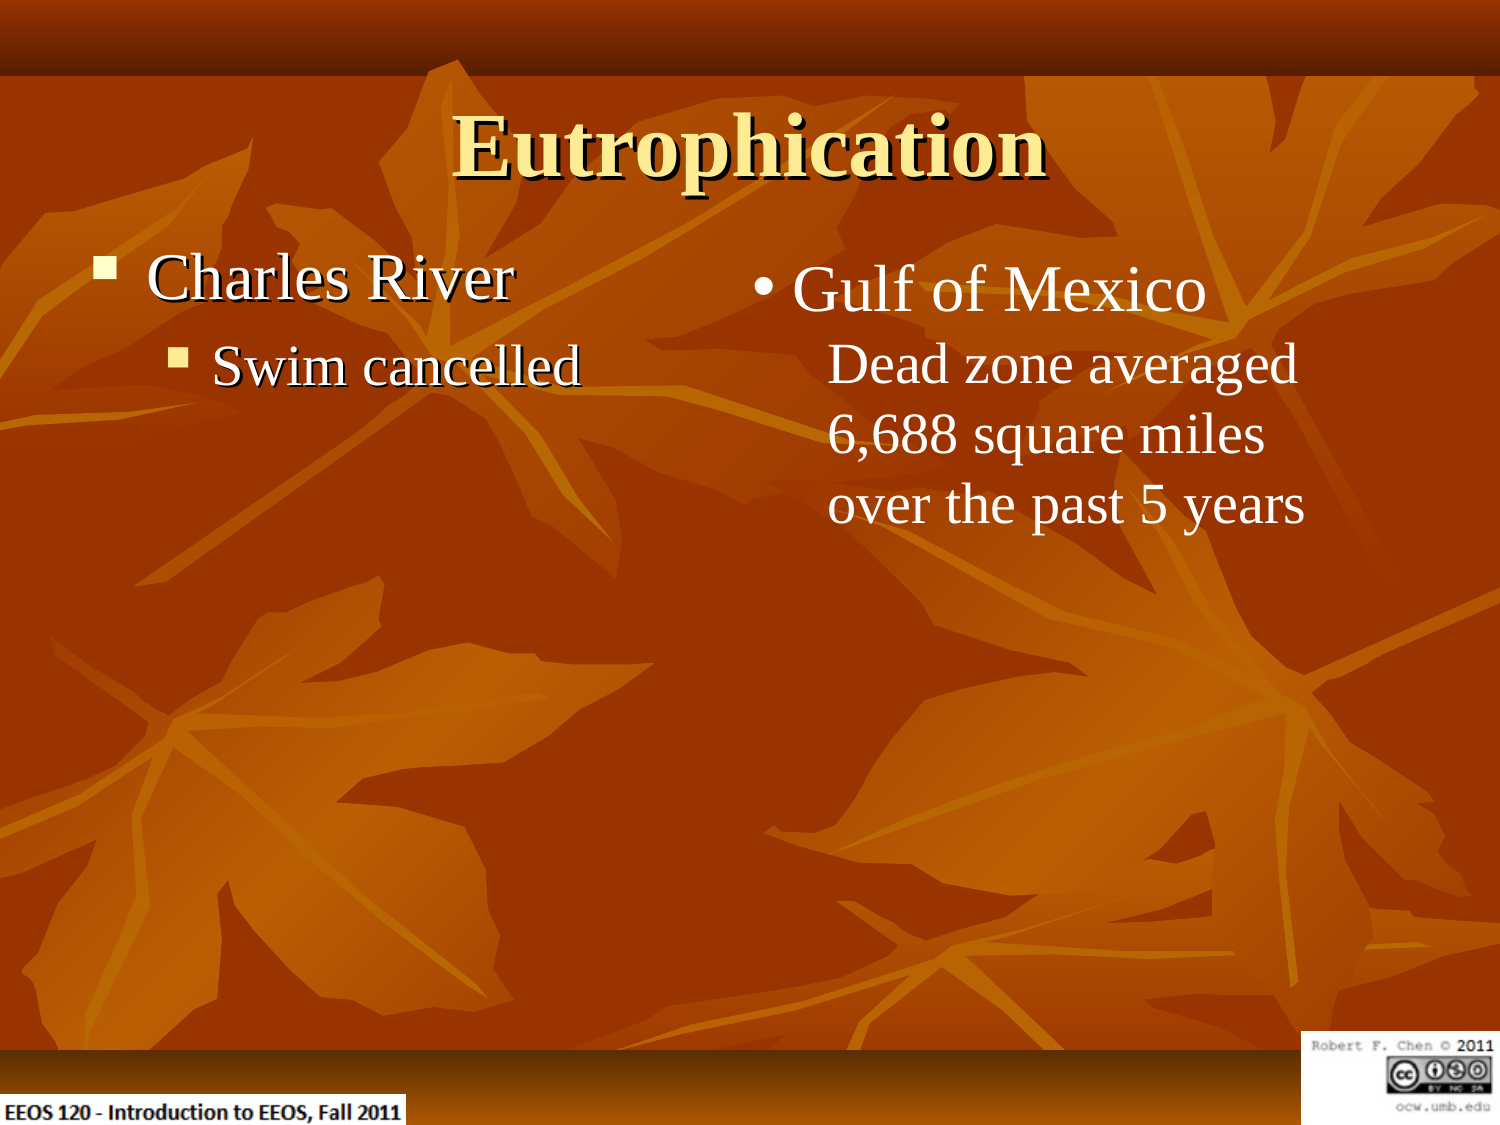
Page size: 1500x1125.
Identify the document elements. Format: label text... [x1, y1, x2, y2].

text_box Gulf of Mexico Dead zone averaged 6,688 square miles over the past 5 years [737, 237, 1351, 543]
list Charles River Swim cancelled [74, 224, 725, 969]
picture [0, 1094, 406, 1125]
title Eutrophication [75, 45, 1426, 234]
picture [1301, 1031, 1500, 1125]
